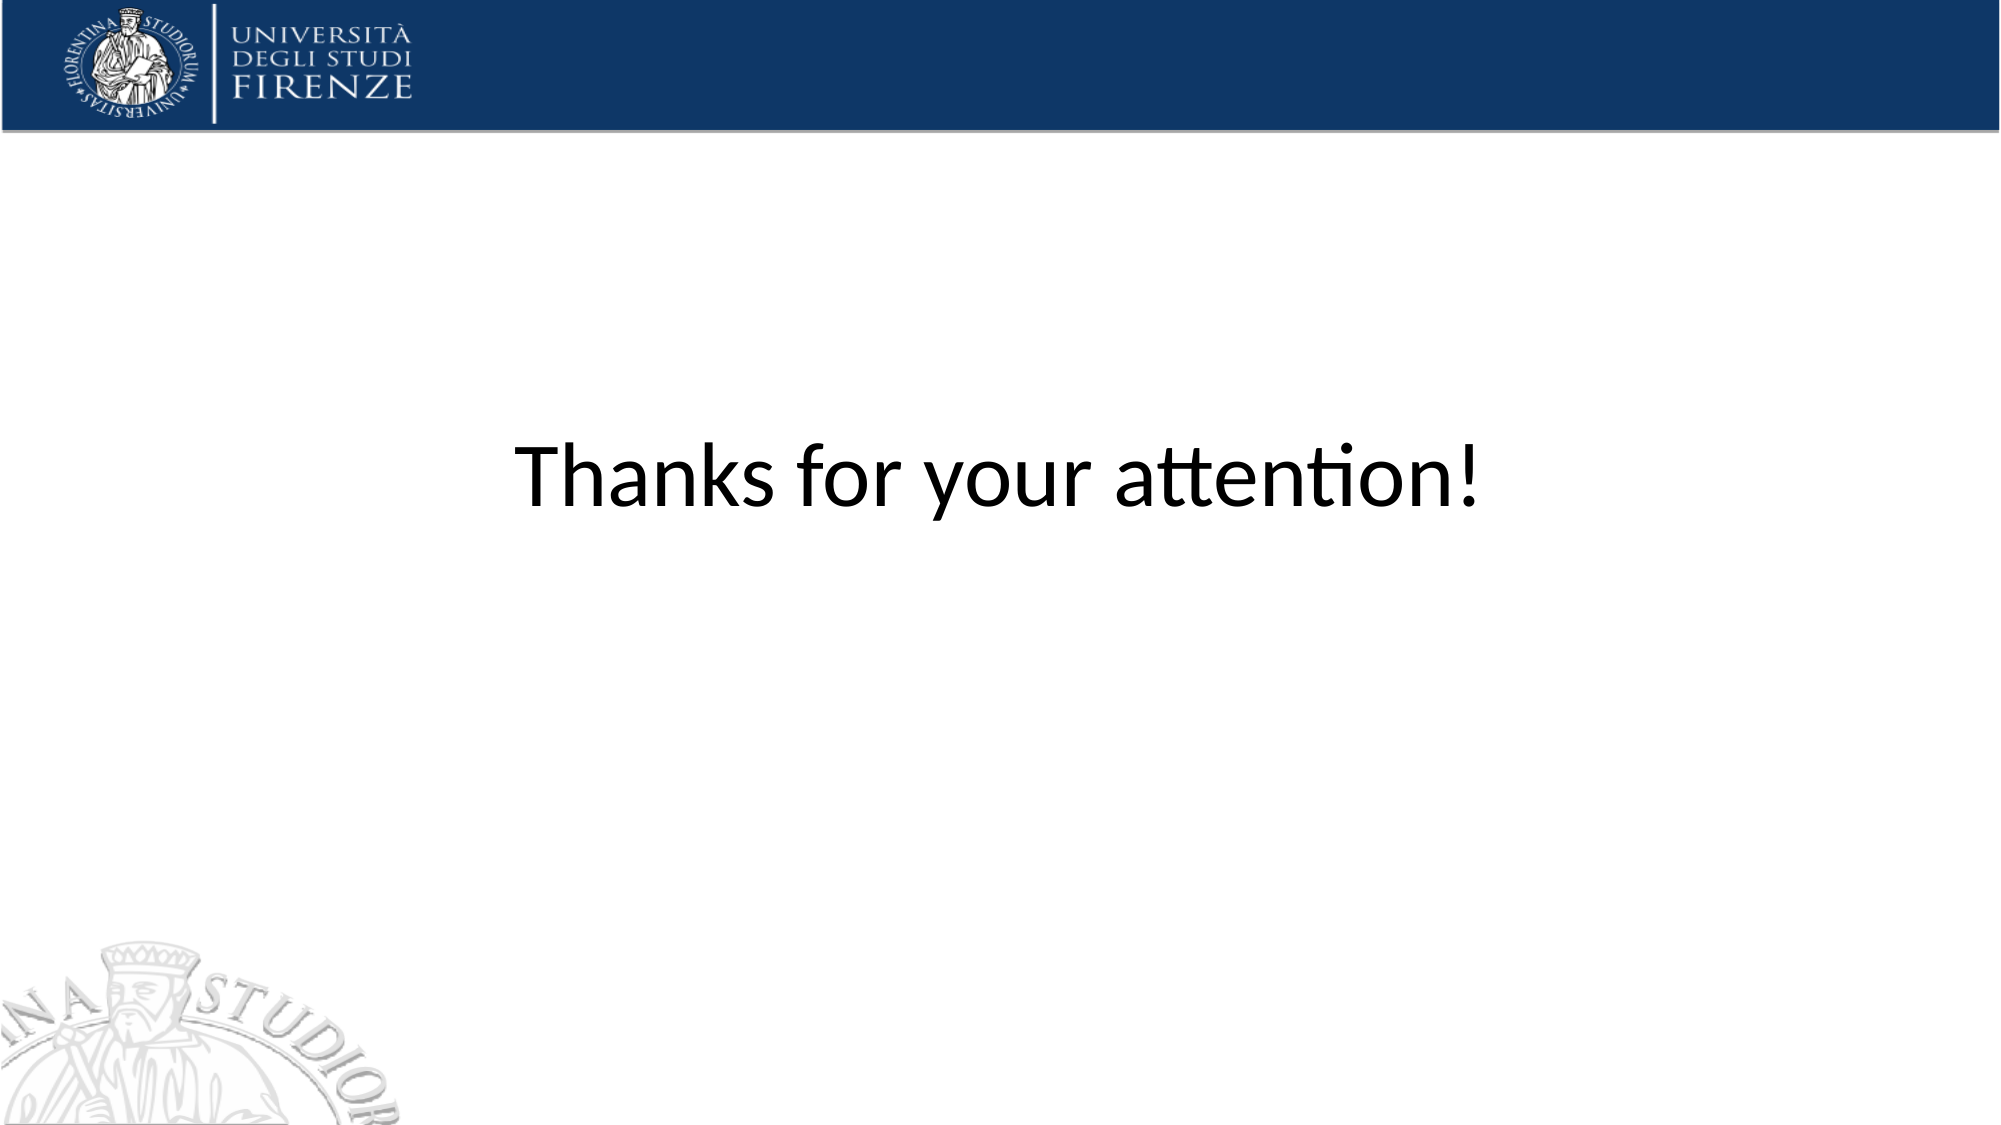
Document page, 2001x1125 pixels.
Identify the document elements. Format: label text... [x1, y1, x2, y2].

text_box Thanks for your attention! [150, 349, 1851, 591]
